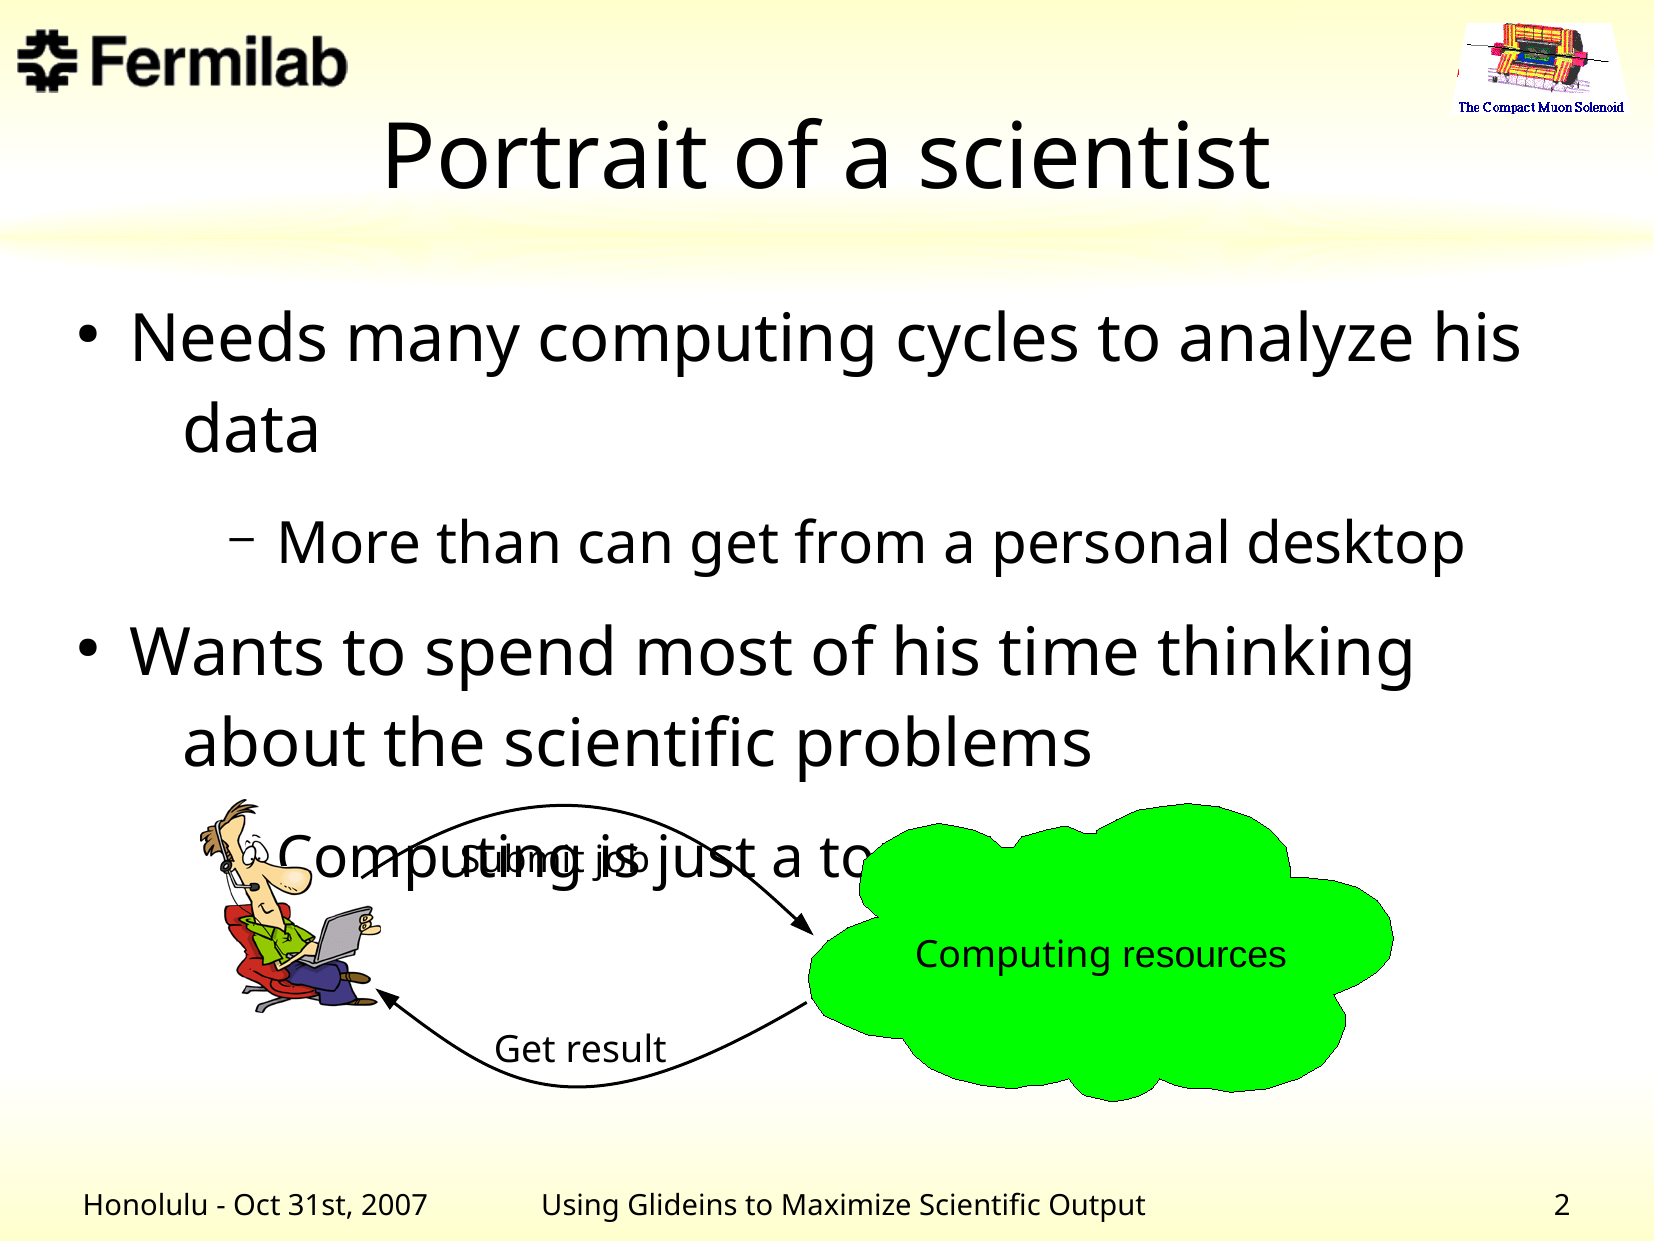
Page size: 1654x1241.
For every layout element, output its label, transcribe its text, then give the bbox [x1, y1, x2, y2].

picture [17, 29, 348, 93]
title Portrait of a scientist [82, 49, 1571, 257]
text_box Get result [479, 1014, 674, 1073]
picture [200, 799, 381, 1014]
text_box Submit job [445, 825, 663, 883]
list Needs many computing cycles to analyze his data More than can get from a personal desktop Wants to spend most of his time thinking about the scientific problems Computing is just a tool [40, 290, 1608, 1167]
picture [1463, 23, 1630, 114]
text_box Computing resources [808, 803, 1394, 1102]
